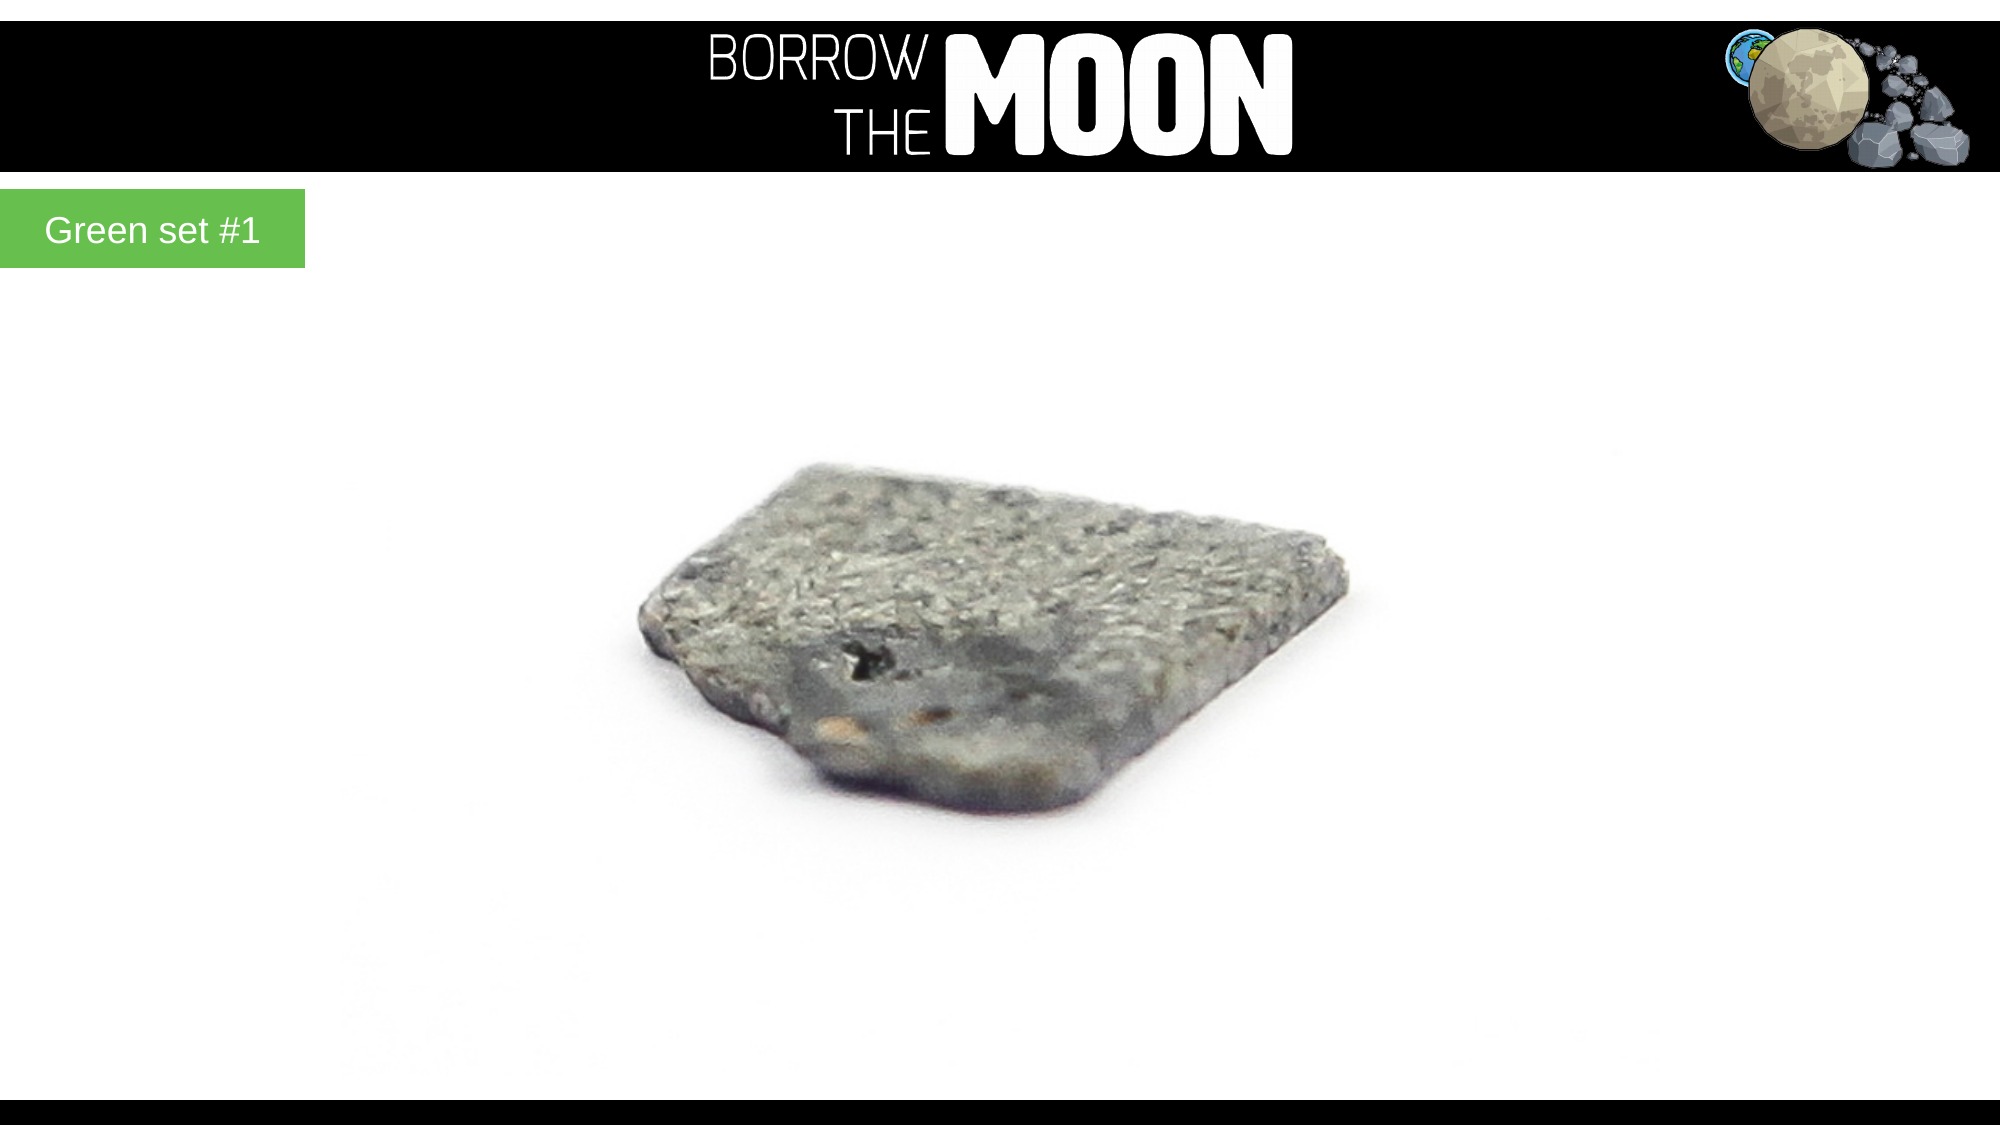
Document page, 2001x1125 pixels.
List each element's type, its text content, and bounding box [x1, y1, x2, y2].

picture [341, 197, 1659, 1076]
text_box Green set #1 [0, 189, 305, 268]
